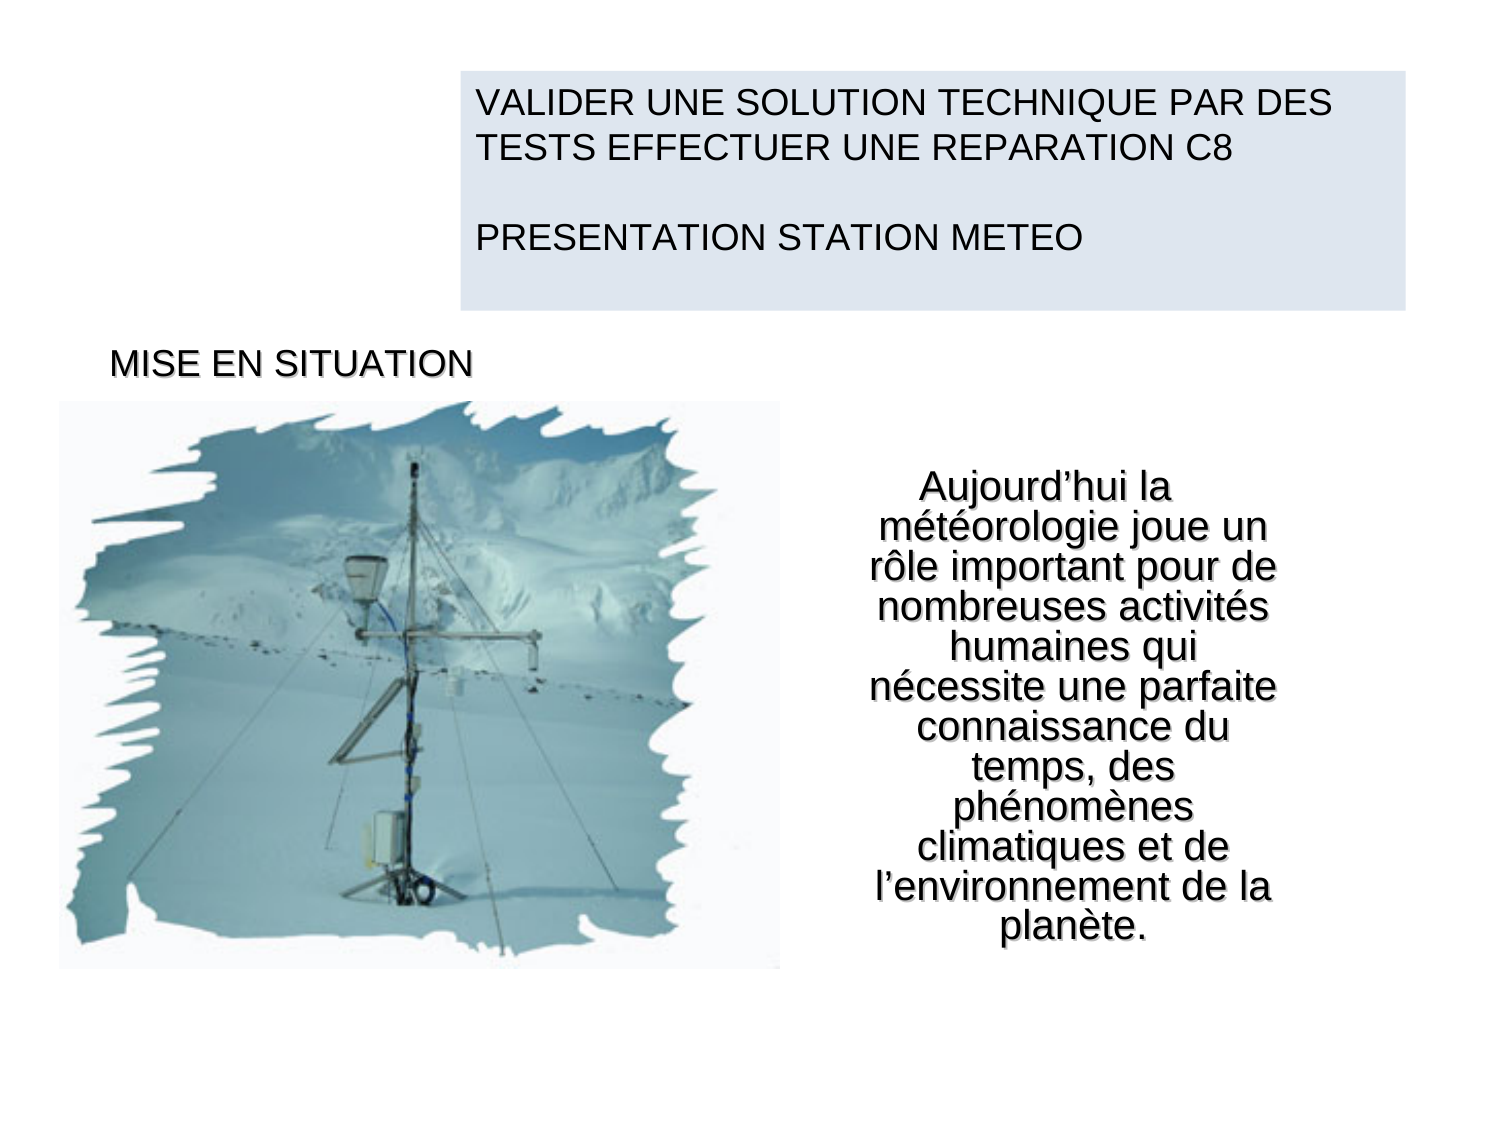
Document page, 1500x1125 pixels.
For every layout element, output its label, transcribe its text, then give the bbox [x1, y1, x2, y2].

text_box VALIDER UNE SOLUTION TECHNIQUE PAR DES TESTS EFFECTUER UNE REPARATION C8 PRESENTATION STATION METEO [460, 70, 1406, 311]
picture [59, 401, 780, 969]
subtitle Aujourd’hui la météorologie joue un rôle important pour de nombreuses activités humaines qui nécessite une parfaite connaissance du temps, des phénomènes climatiques et de l’environnement de la planète. [791, 460, 1300, 981]
text_box MISE EN SITUATION [94, 331, 603, 392]
